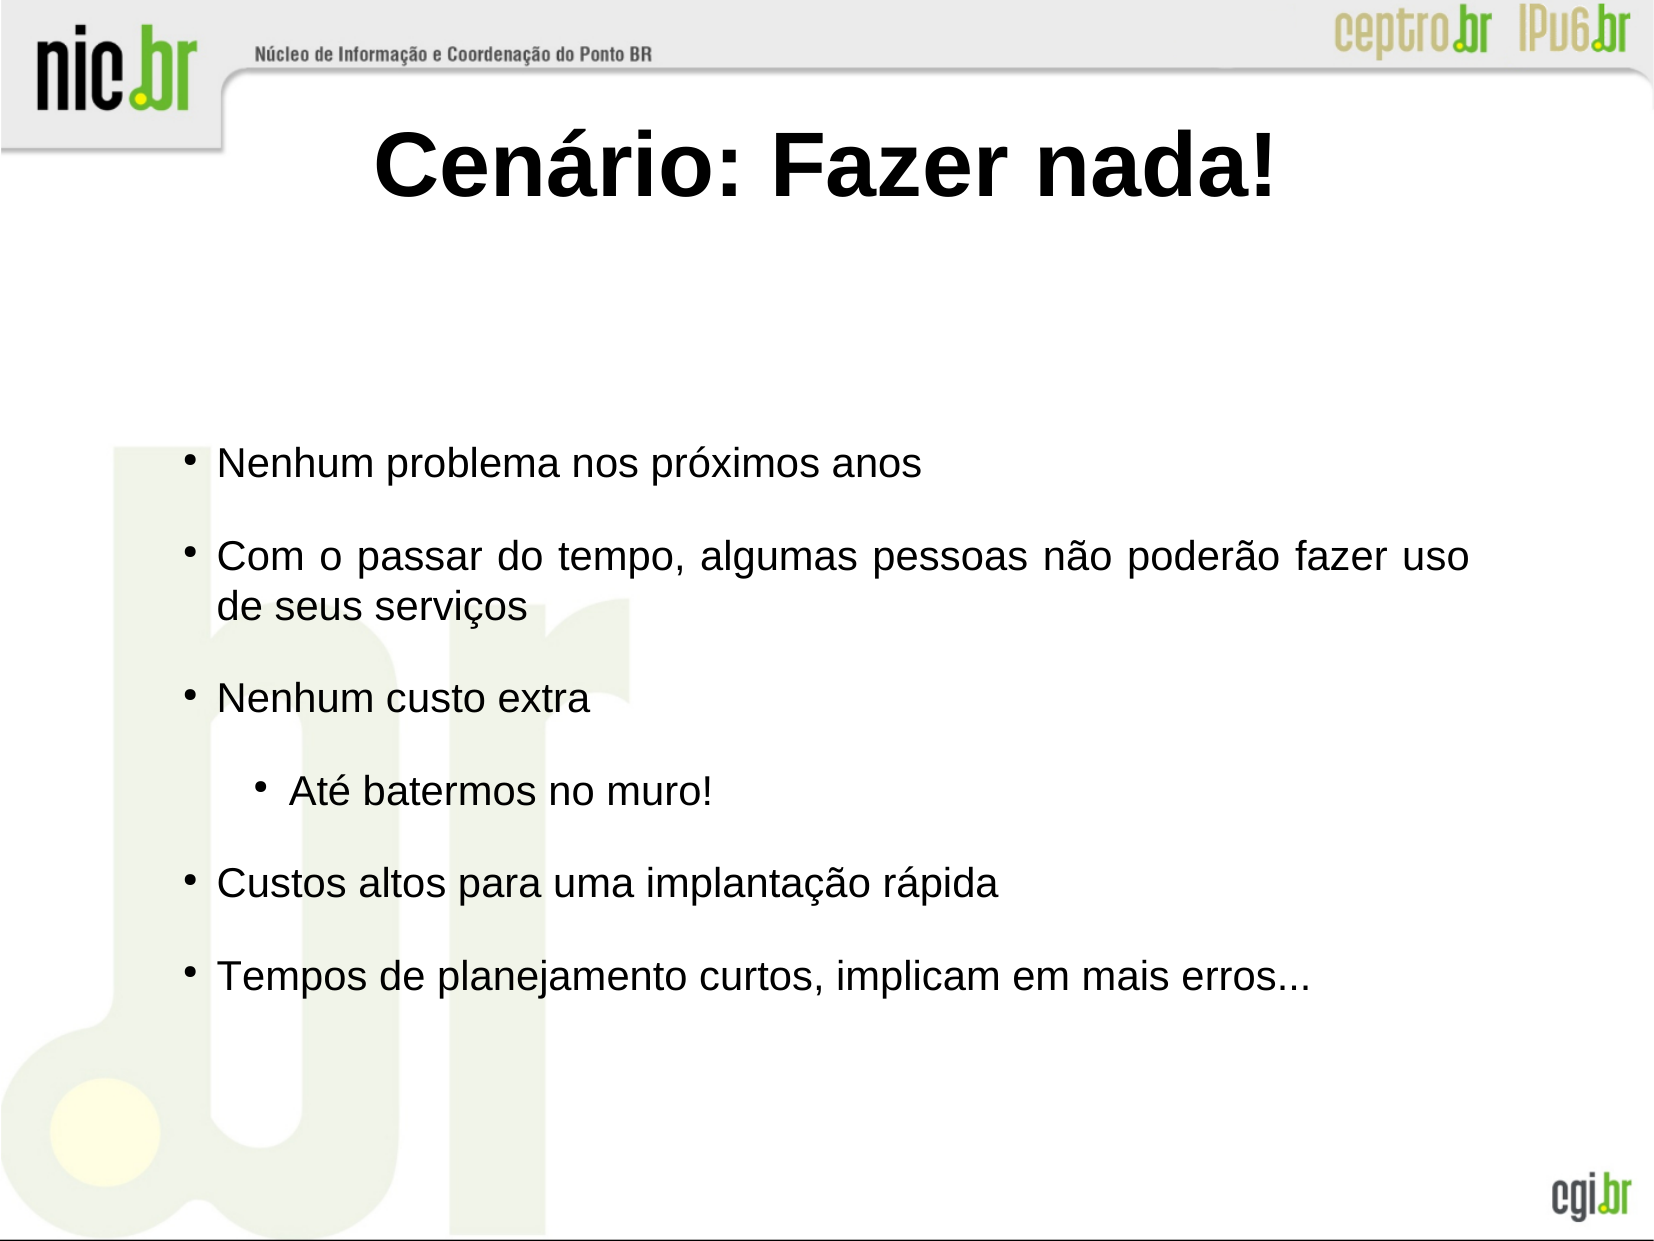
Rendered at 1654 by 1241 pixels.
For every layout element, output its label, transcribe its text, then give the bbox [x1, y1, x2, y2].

text_box Nenhum problema nos próximos anos Com o passar do tempo, algumas pessoas não poderão fazer uso de seus serviços Nenhum custo extra Até batermos no muro! Custos altos para uma implantação rápida Tempos de planejamento curtos, implicam em mais erros... [168, 428, 1486, 978]
text_box Cenário: Fazer nada! [73, 97, 1580, 215]
picture [0, 0, 1654, 1241]
